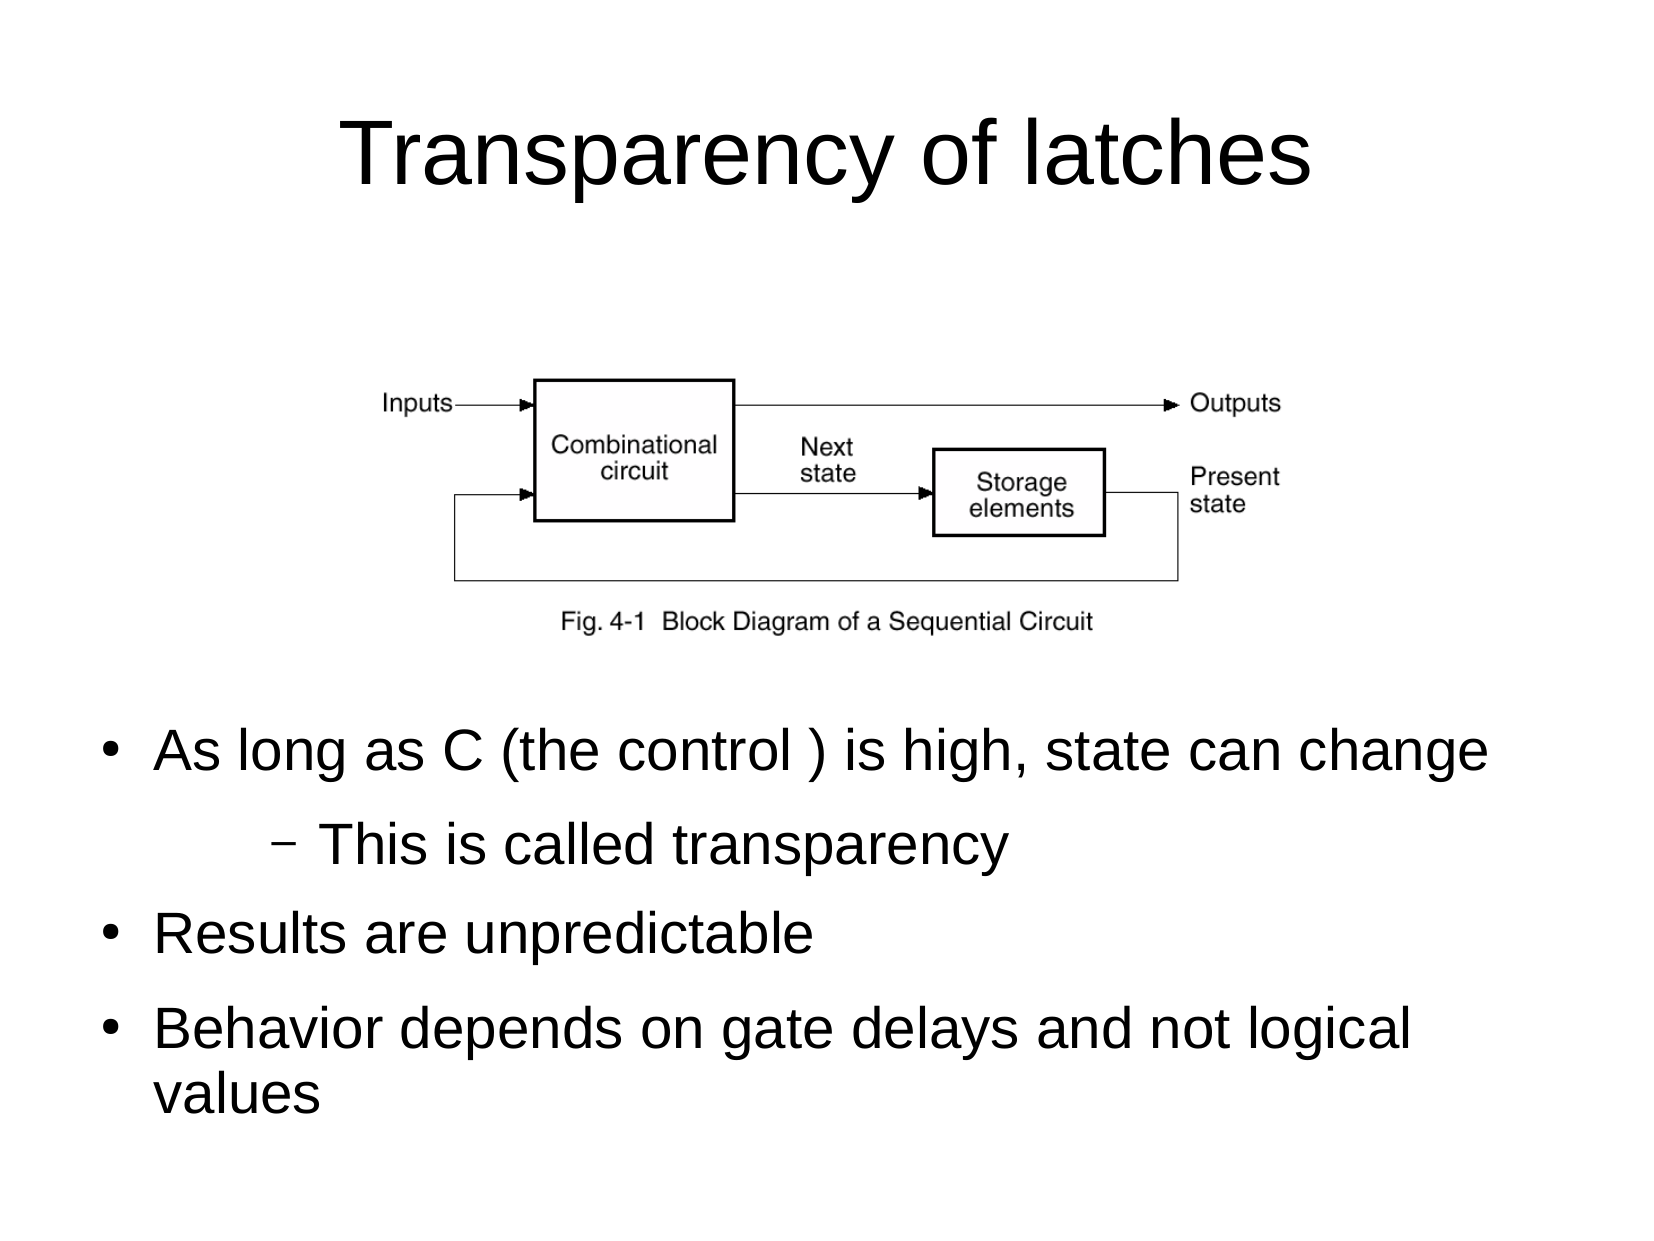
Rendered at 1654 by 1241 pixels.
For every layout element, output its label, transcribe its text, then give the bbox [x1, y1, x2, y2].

list As long as C (the control ) is high, state can change This is called transparency Results are unpredictable Behavior depends on gate delays and not logical values [82, 717, 1571, 1126]
title Transparency of latches [82, 56, 1571, 250]
chart [82, 290, 1571, 681]
picture [375, 373, 1313, 638]
